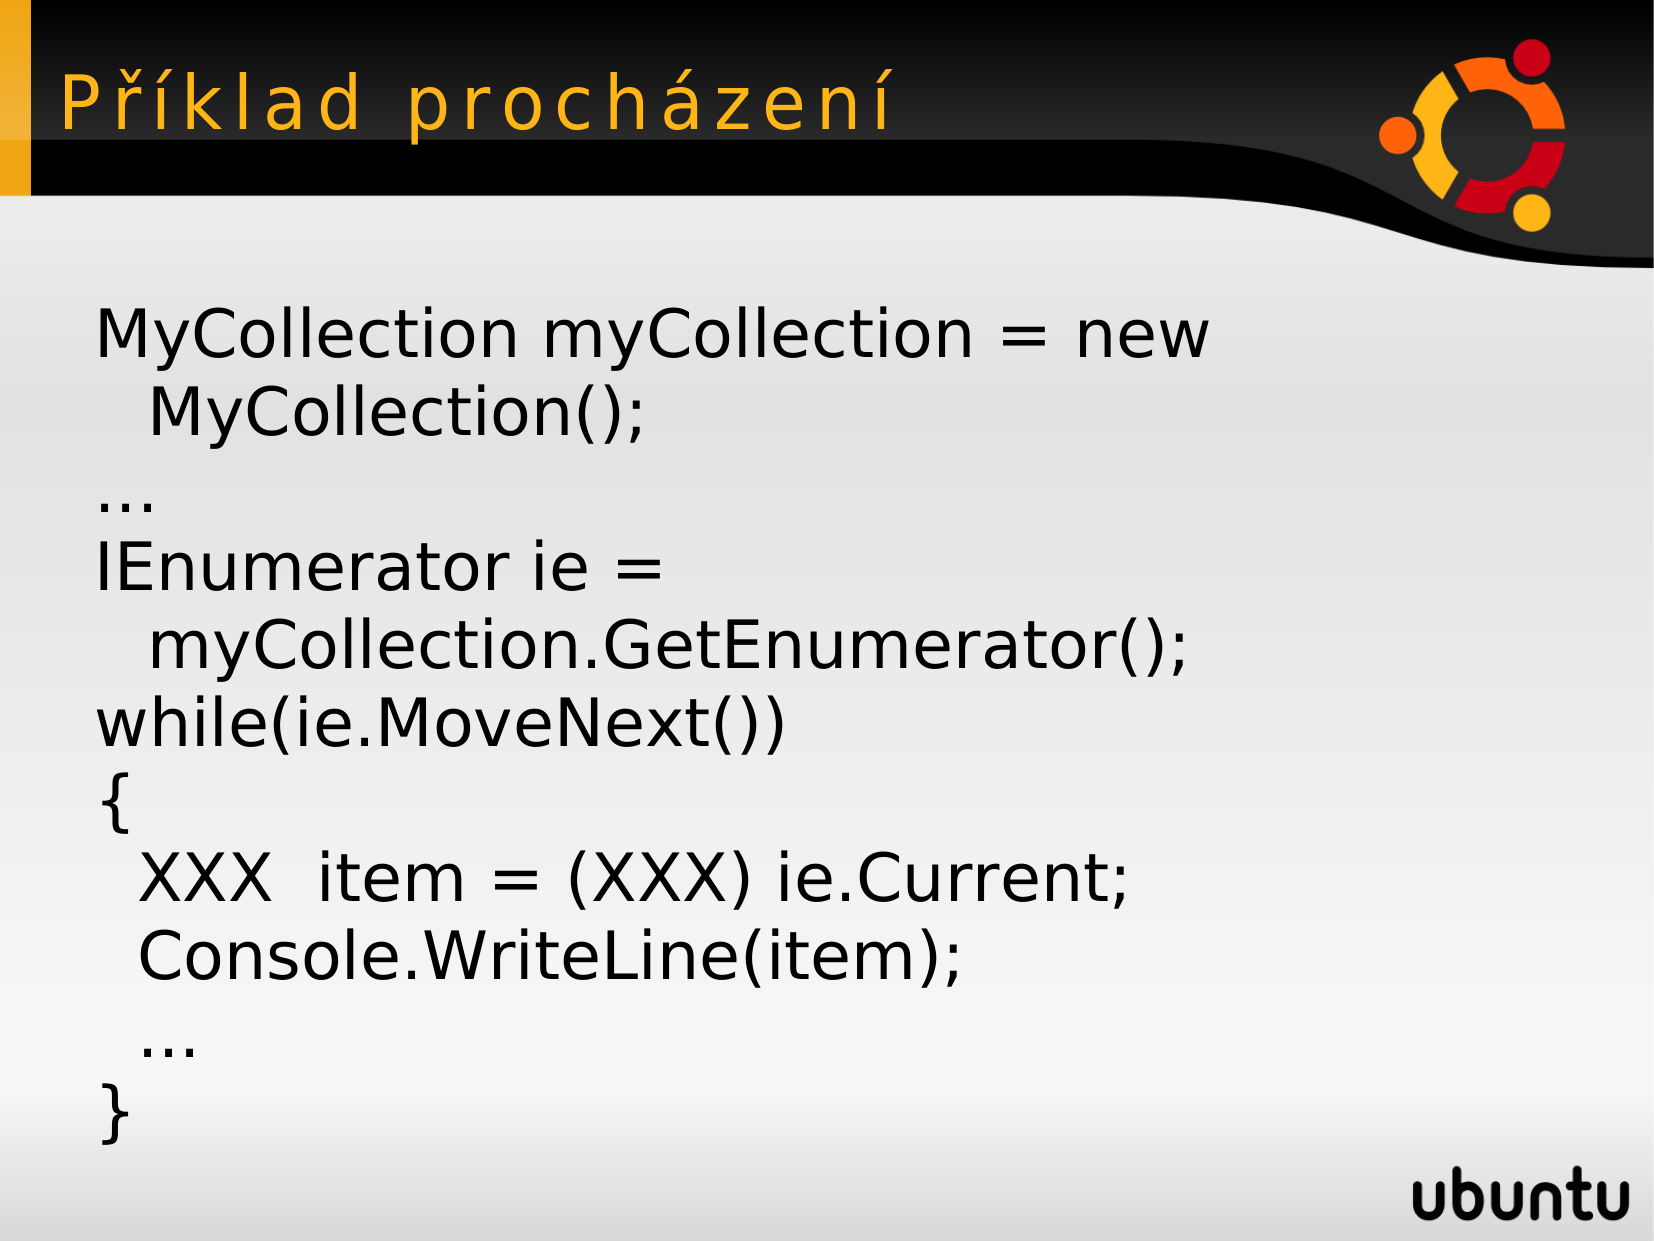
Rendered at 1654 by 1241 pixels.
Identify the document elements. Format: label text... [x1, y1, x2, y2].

title Příklad procházení [59, 36, 1270, 171]
picture [0, 0, 1654, 1241]
list MyCollection myCollection = new MyCollection(); ... IEnumerator ie = myCollection.GetEnumerator(); while(ie.MoveNext()) { XXX item = (XXX) ie.Current; Console.WriteLine(item); ... } [76, 295, 1565, 1151]
